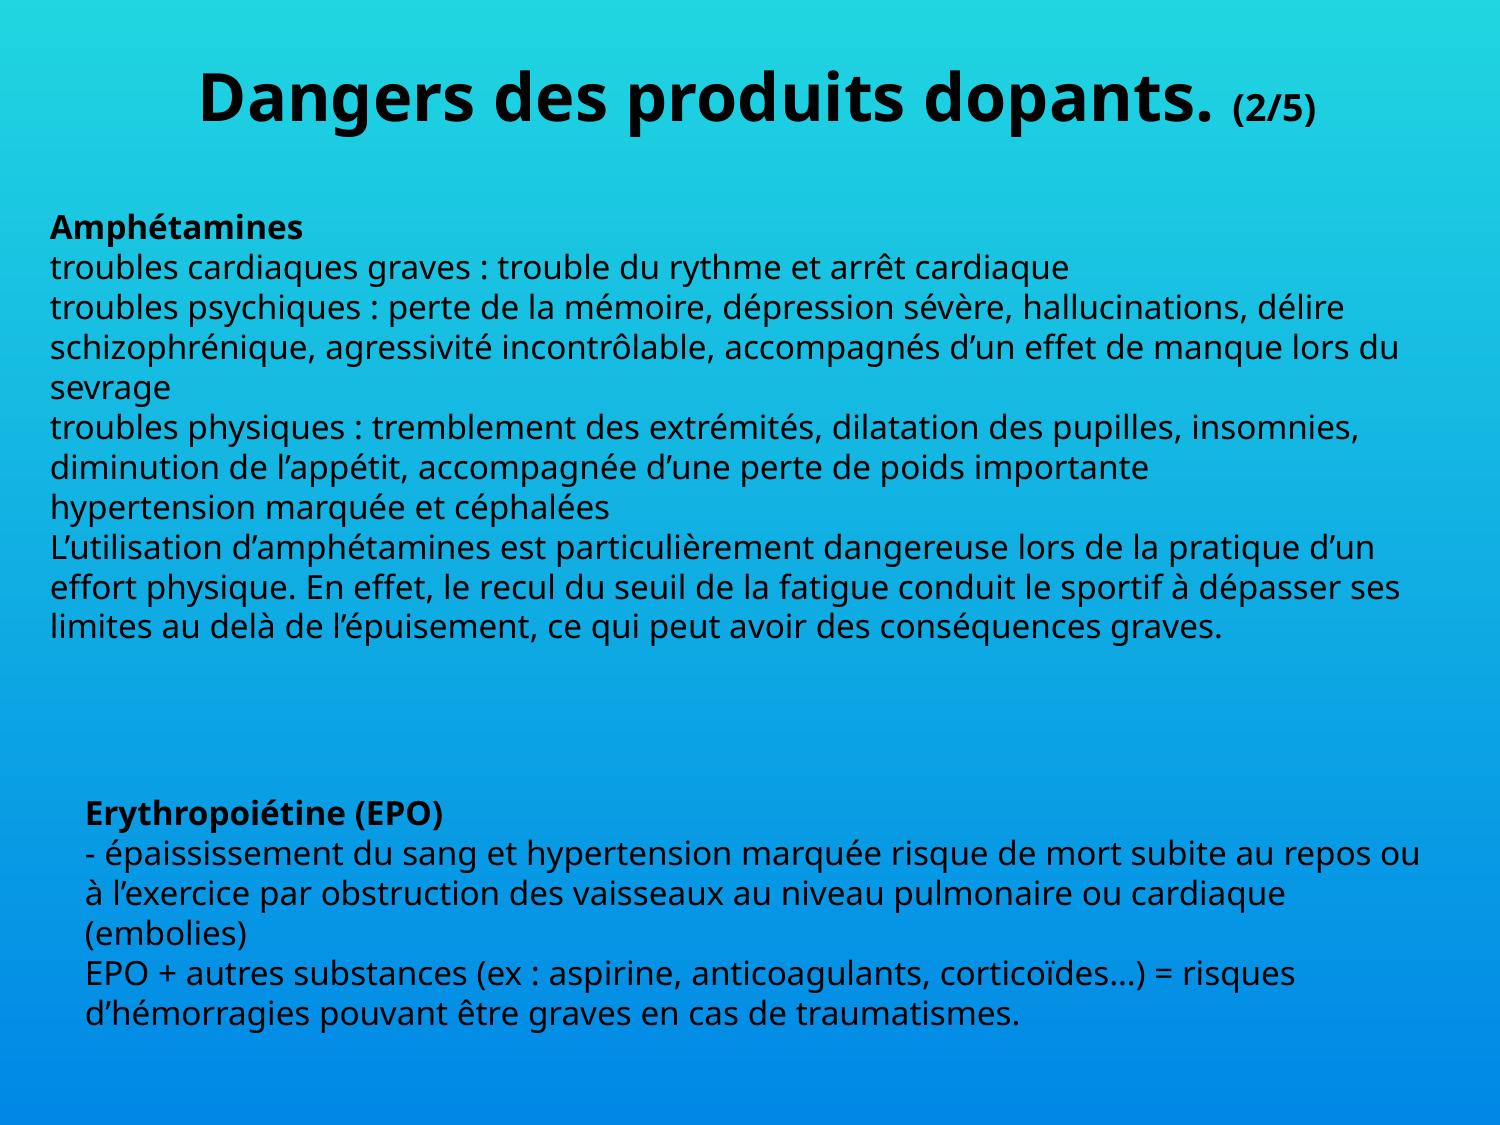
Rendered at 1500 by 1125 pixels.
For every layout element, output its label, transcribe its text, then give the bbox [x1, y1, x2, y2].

text_box Amphétamines troubles cardiaques graves : trouble du rythme et arrêt cardiaque troubles psychiques : perte de la mémoire, dépression sévère, hallucinations, délire schizophrénique, agressivité incontrôlable, accompagnés d’un effet de manque lors du sevrage troubles physiques : tremblement des extrémités, dilatation des pupilles, insomnies, diminution de l’appétit, accompagnée d’une perte de poids importante hypertension marquée et céphalées L’utilisation d’amphétamines est particulièrement dangereuse lors de la pratique d’un effort physique. En effet, le recul du seuil de la fatigue conduit le sportif à dépasser ses limites au delà de l’épuisement, ce qui peut avoir des conséquences graves. [35, 199, 1477, 654]
title Dangers des produits dopants. (2/5) [82, 23, 1432, 166]
text_box Erythropoiétine (EPO) - épaississement du sang et hypertension marquée risque de mort subite au repos ou à l’exercice par obstruction des vaisseaux au niveau pulmonaire ou cardiaque (embolies) EPO + autres substances (ex : aspirine, anticoagulants, corticoïdes…) = risques d’hémorragies pouvant être graves en cas de traumatismes. [70, 785, 1454, 1040]
